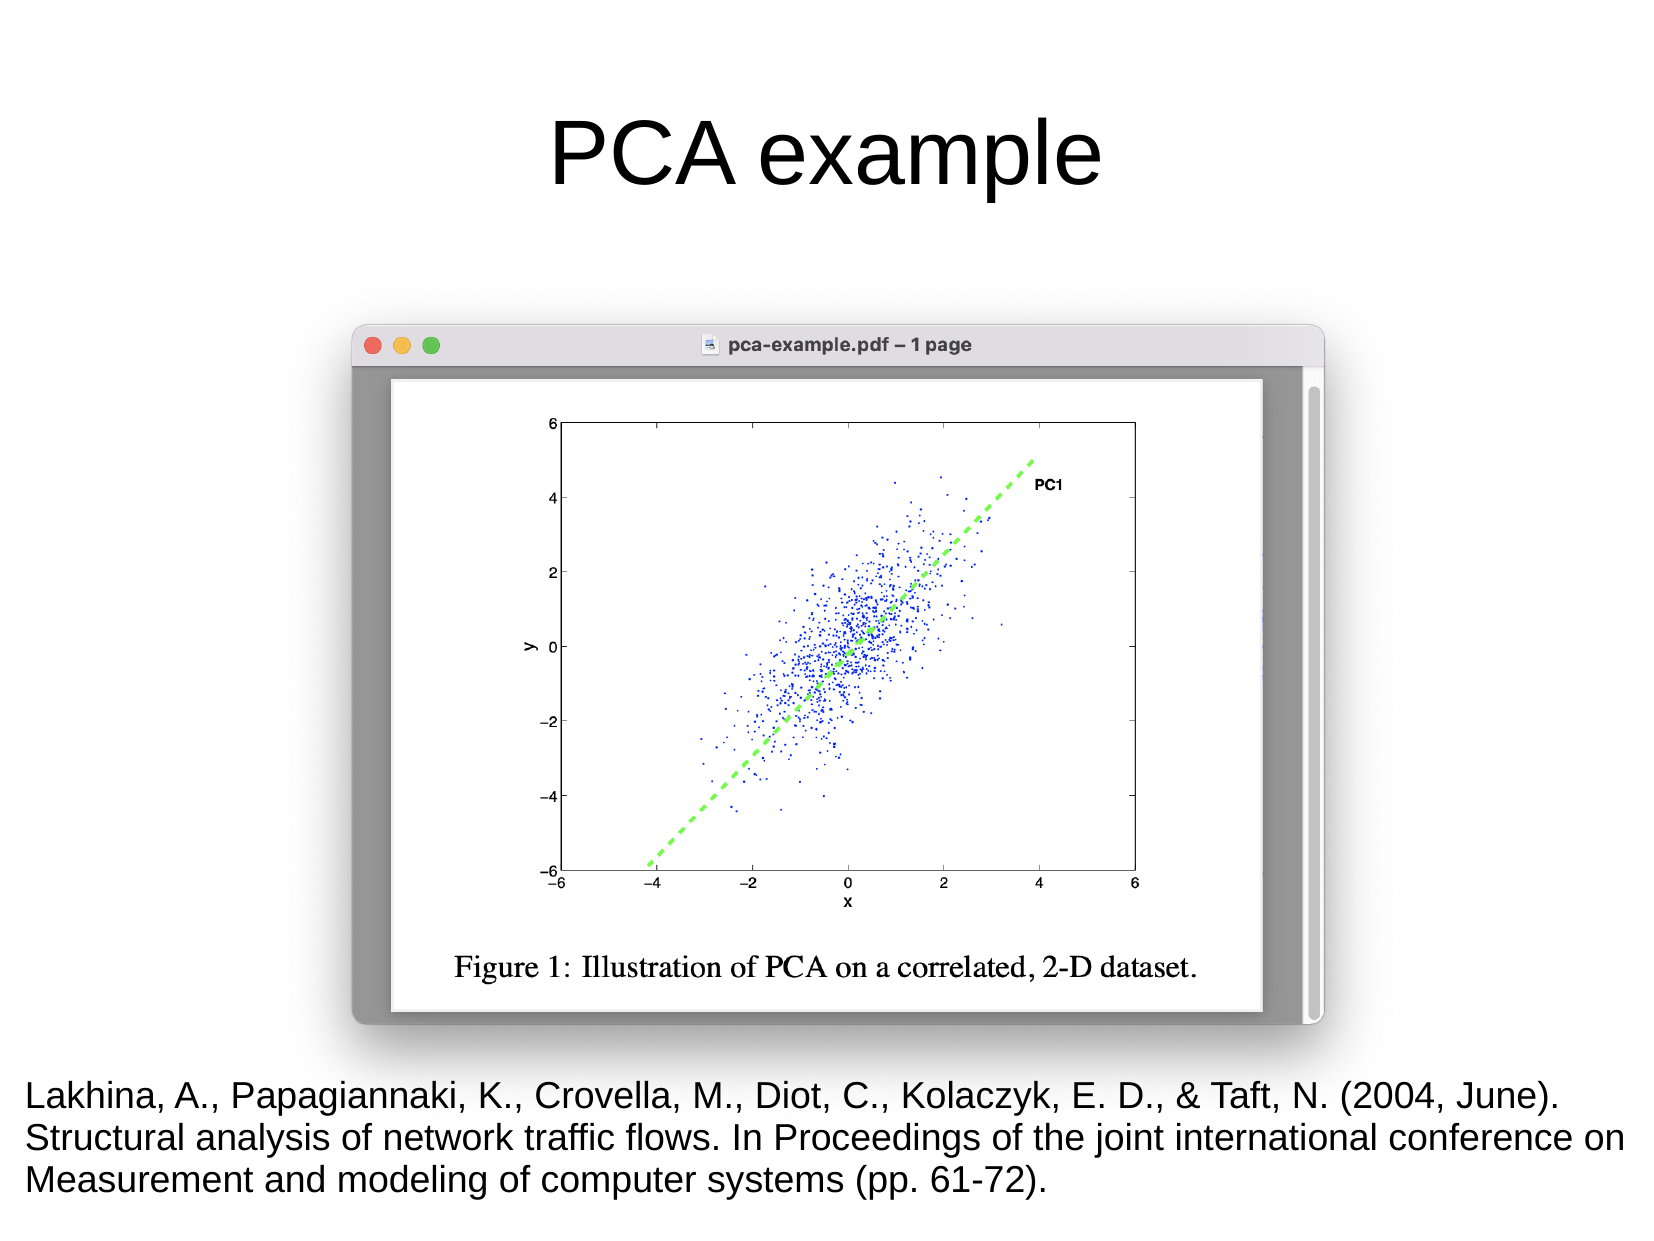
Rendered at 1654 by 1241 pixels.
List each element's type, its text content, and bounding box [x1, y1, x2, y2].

text_box Lakhina, A., Papagiannaki, K., Crovella, M., Diot, C., Kolaczyk, E. D., & Taft, N. (2004, June). Structural analysis of network traffic flows. In Proceedings of the joint international conference on Measurement and modeling of computer systems (pp. 61-72). [10, 1067, 1645, 1213]
title PCA example [82, 49, 1571, 257]
picture [270, 269, 1406, 1067]
